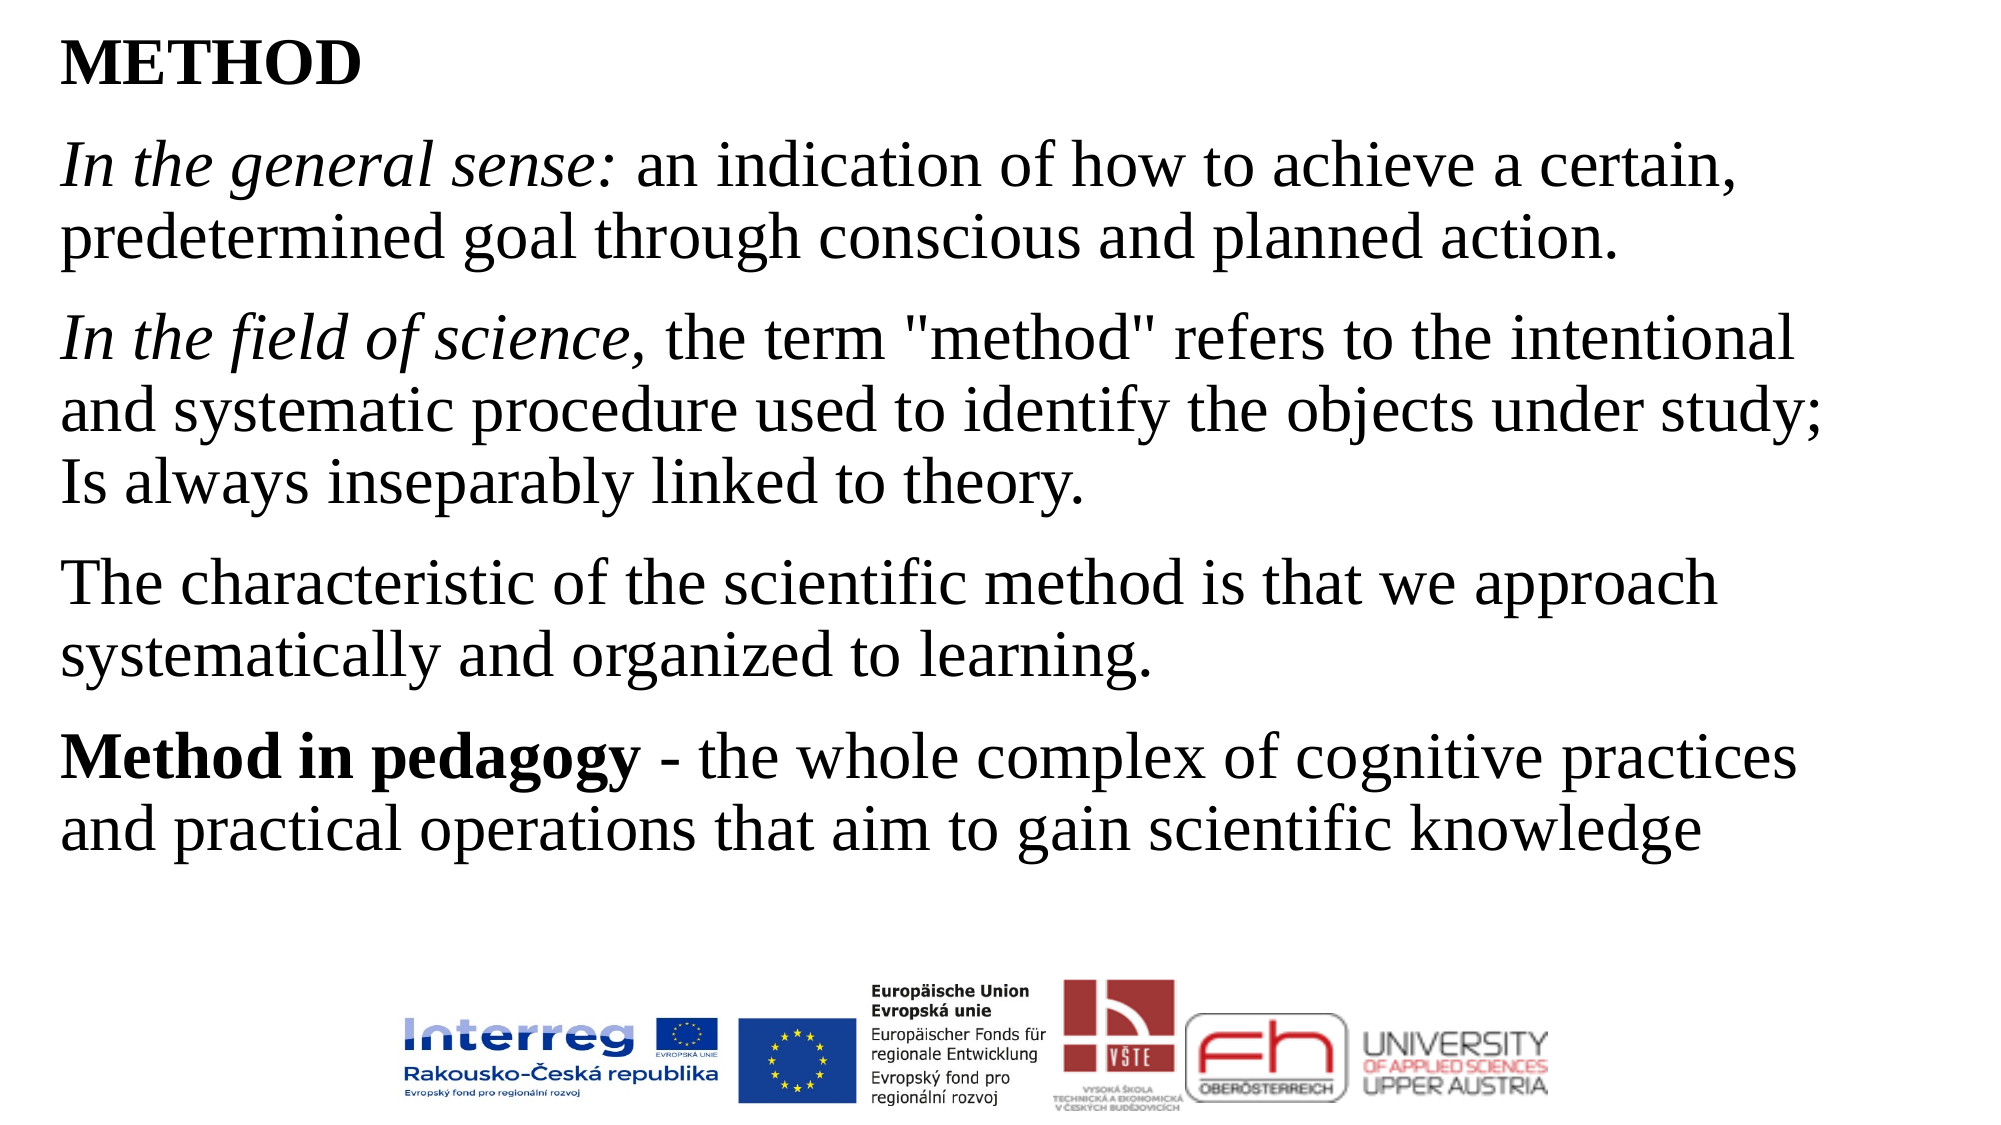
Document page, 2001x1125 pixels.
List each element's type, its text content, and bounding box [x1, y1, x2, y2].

picture [1053, 979, 1184, 1111]
picture [374, 984, 1046, 1125]
picture [1185, 1013, 1548, 1103]
list METHOD In the general sense: an indication of how to achieve a certain, predetermined goal through conscious and planned action. In the field of science, the term "method" refers to the intentional and systematic procedure used to identify the objects under study; Is always inseparably linked to theory. The characteristic of the scientific method is that we approach systematically and organized to learning. Method in pedagogy - the whole complex of cognitive practices and practical operations that aim to gain scientific knowledge [45, 19, 1863, 1014]
